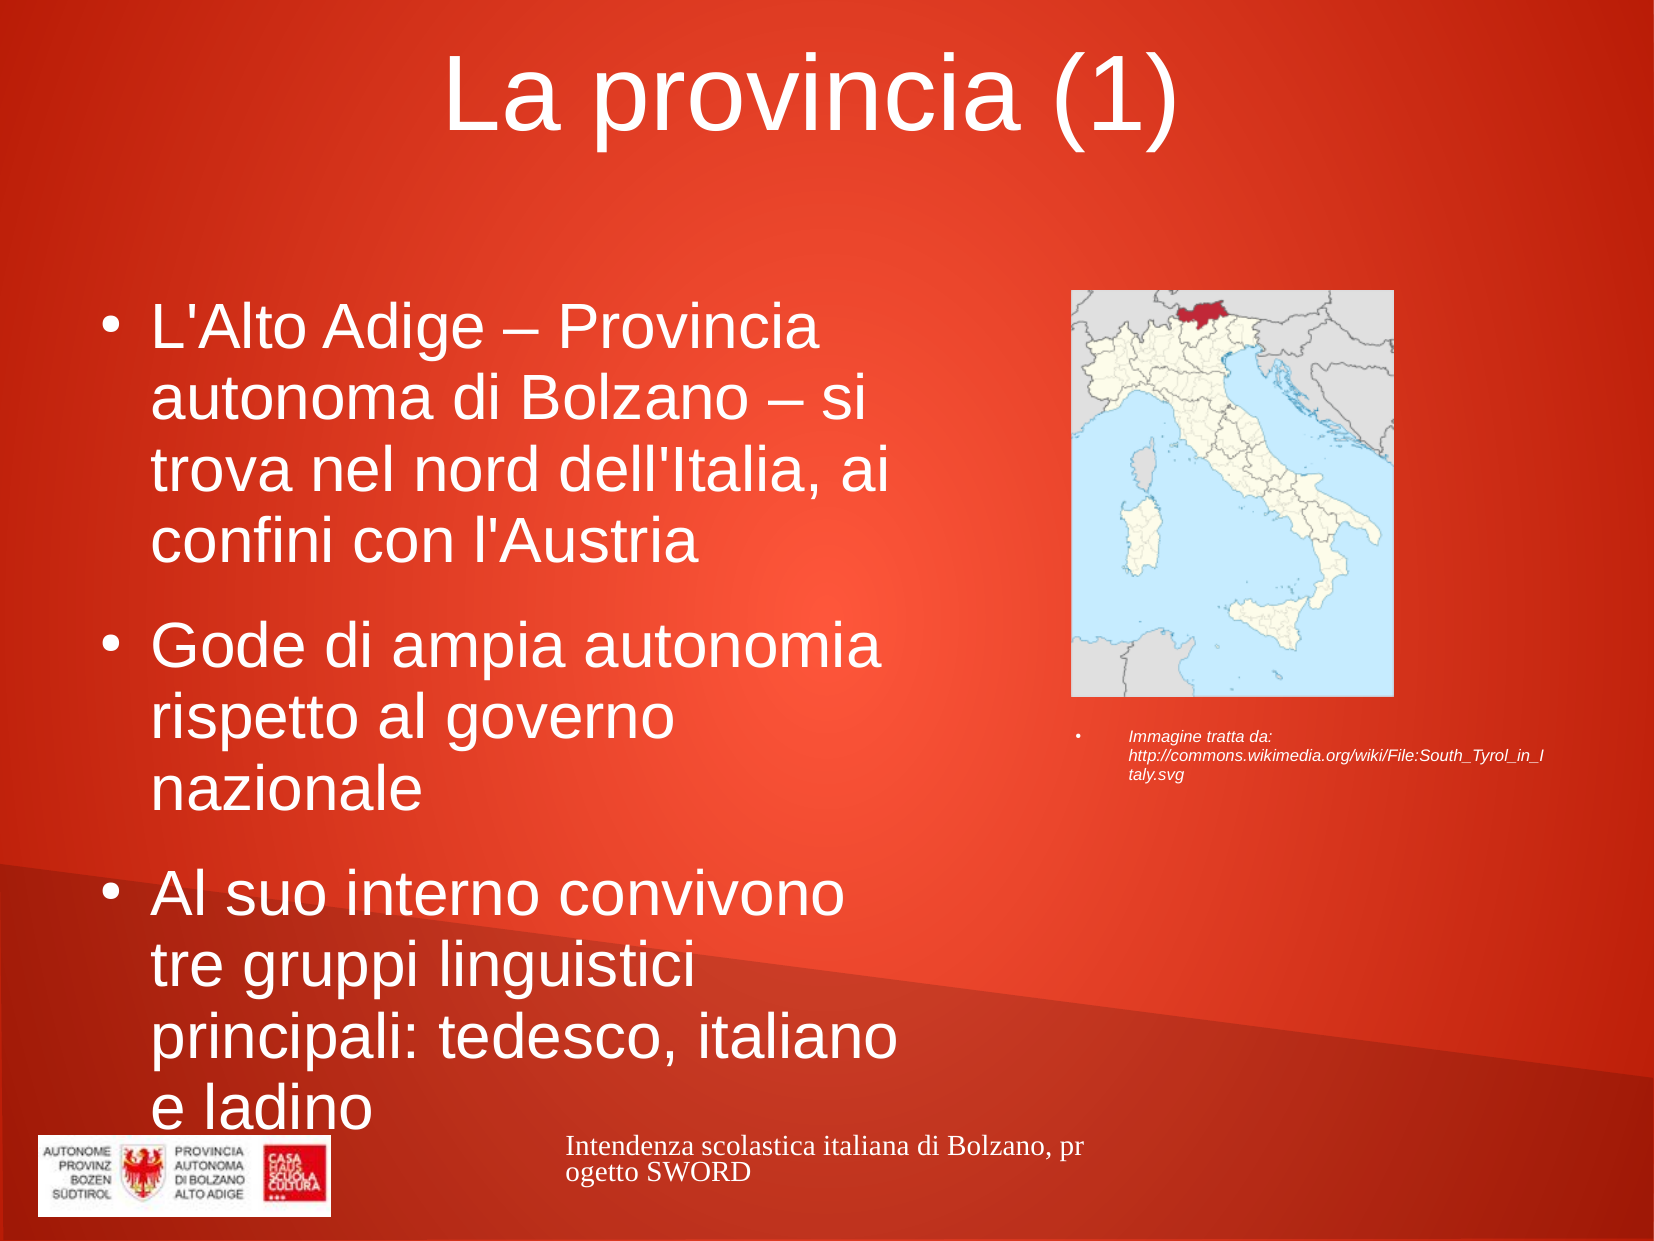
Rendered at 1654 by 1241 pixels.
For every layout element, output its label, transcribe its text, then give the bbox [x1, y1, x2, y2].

list L'Alto Adige – Provincia autonoma di Bolzano – si trova nel nord dell'Italia, ai confini con l'Austria Gode di ampia autonomia rispetto al governo nazionale Al suo interno convivono tre gruppi linguistici principali: tedesco, italiano e ladino [82, 290, 934, 1146]
title La provincia (1) [82, 32, 1571, 273]
picture [38, 1135, 331, 1217]
picture [1071, 290, 1394, 697]
list Immagine tratta da: http://commons.wikimedia.org/wiki/File:South_Tyrol_in_Italy.svg [1057, 727, 1548, 910]
